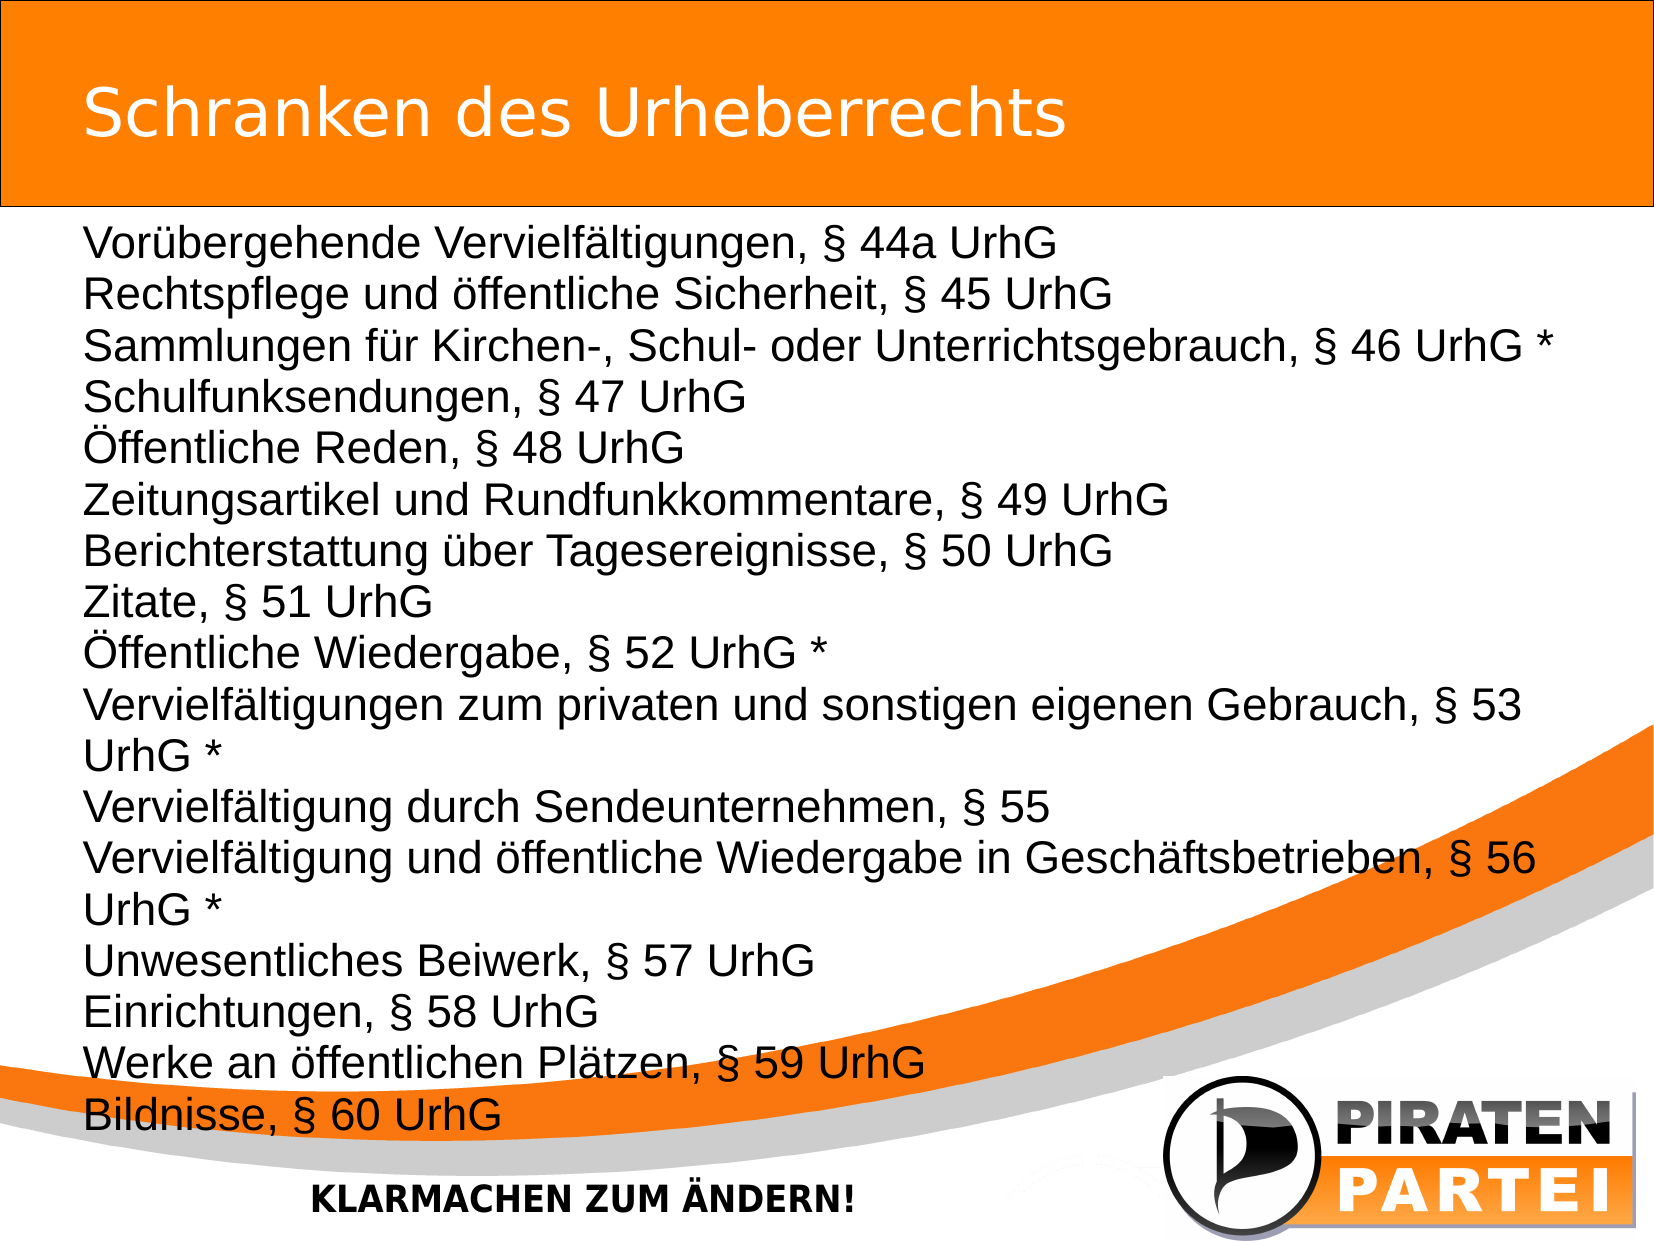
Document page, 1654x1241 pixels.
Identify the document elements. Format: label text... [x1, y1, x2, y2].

title Schranken des Urheberrechts [82, 56, 1571, 170]
picture [745, 1190, 756, 1199]
subtitle Vorübergehende Vervielfältigungen, § 44a UrhG Rechtspflege und öffentliche Sicherheit, § 45 UrhG Sammlungen für Kirchen-, Schul- oder Unterrichtsgebrauch, § 46 UrhG * Schulfunksendungen, § 47 UrhG Öffentliche Reden, § 48 UrhG Zeitungsartikel und Rundfunkkommentare, § 49 UrhG Berichterstattung über Tagesereignisse, § 50 UrhG Zitate, § 51 UrhG Öffentliche Wiedergabe, § 52 UrhG * Vervielfältigungen zum privaten und sonstigen eigenen Gebrauch, § 53 UrhG * Vervielfältigung durch Sendeunternehmen, § 55 Vervielfältigung und öffentliche Wiedergabe in Geschäftsbetrieben, § 56 UrhG * Unwesentliches Beiwerk, § 57 UrhG Einrichtungen, § 58 UrhG Werke an öffentlichen Plätzen, § 59 UrhG Bildnisse, § 60 UrhG [82, 217, 1571, 1140]
picture [392, 1190, 399, 1197]
picture [0, 699, 1654, 1241]
picture [796, 1190, 803, 1197]
